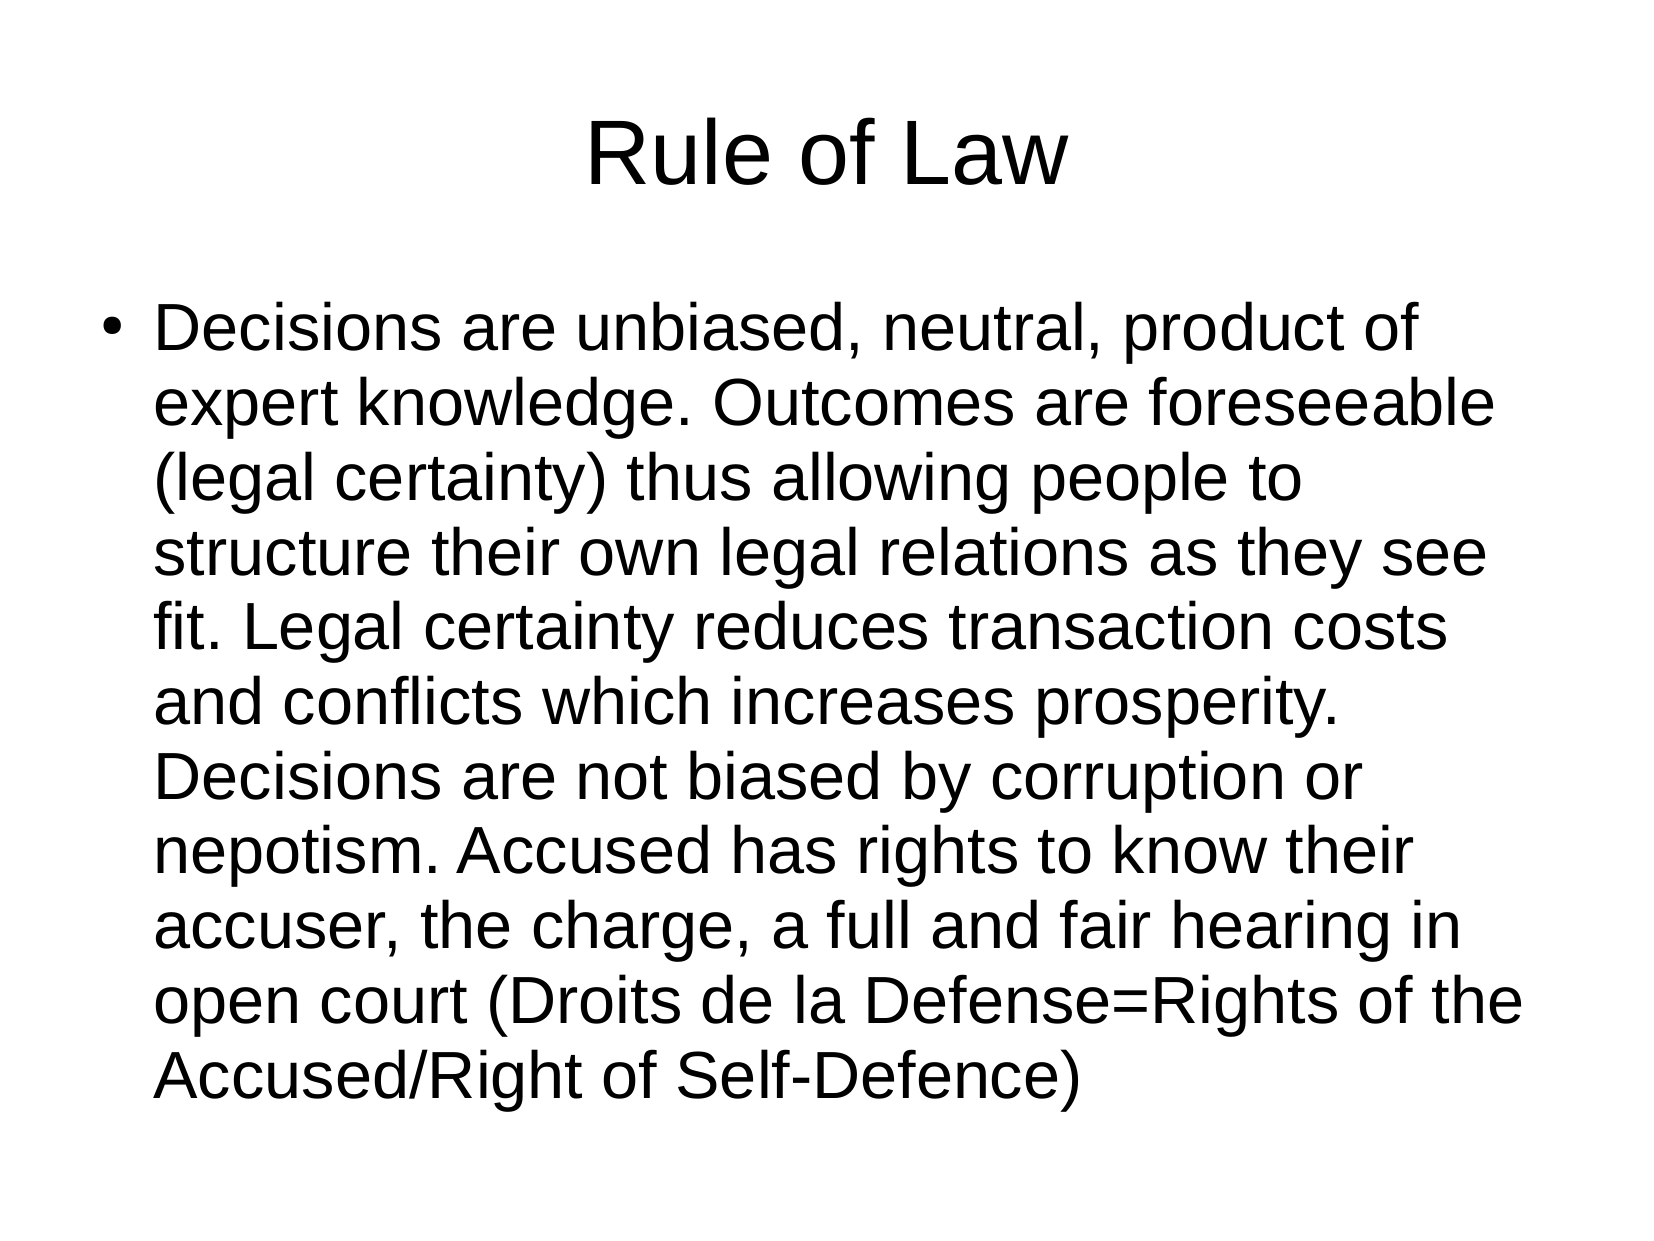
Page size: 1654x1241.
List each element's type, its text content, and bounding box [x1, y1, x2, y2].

list Decisions are unbiased, neutral, product of expert knowledge. Outcomes are foreseeable (legal certainty) thus allowing people to structure their own legal relations as they see fit. Legal certainty reduces transaction costs and conflicts which increases prosperity. Decisions are not biased by corruption or nepotism. Accused has rights to know their accuser, the charge, a full and fair hearing in open court (Droits de la Defense=Rights of the Accused/Right of Self-Defence) [82, 290, 1571, 1113]
title Rule of Law [82, 49, 1571, 257]
